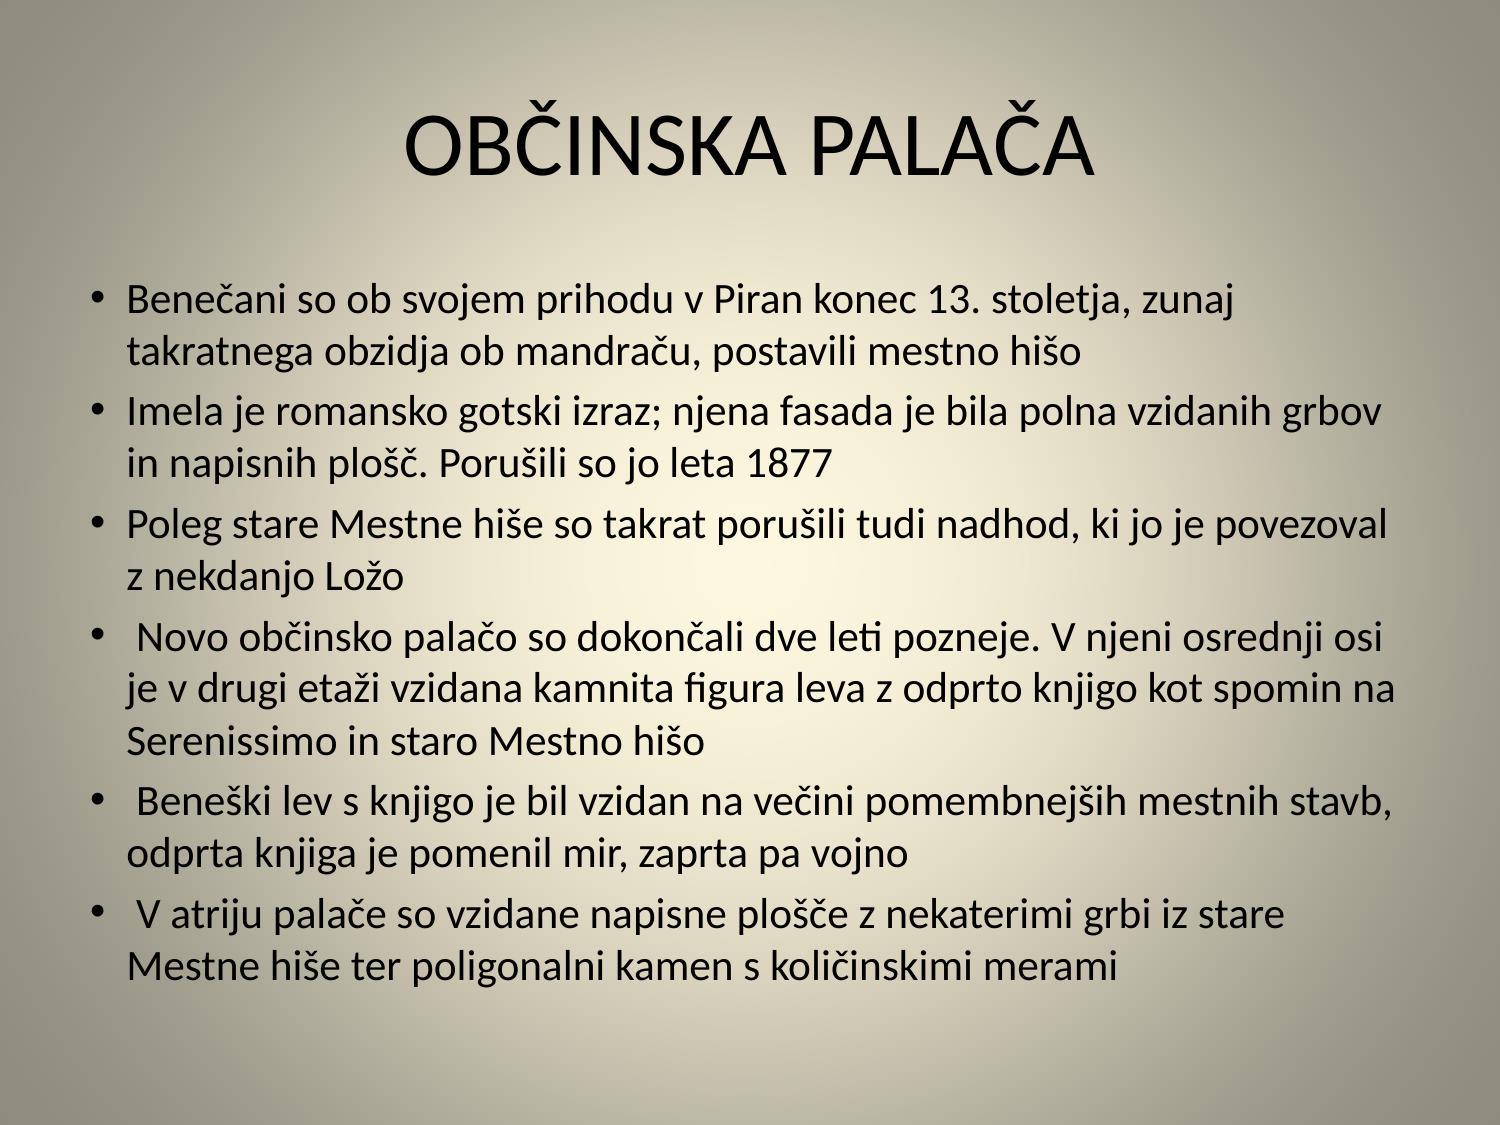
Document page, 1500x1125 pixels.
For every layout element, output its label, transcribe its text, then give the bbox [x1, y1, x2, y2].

picture [0, 0, 1500, 1125]
list Benečani so ob svojem prihodu v Piran konec 13. stoletja, zunaj takratnega obzidja ob mandraču, postavili mestno hišo Imela je romansko gotski izraz; njena fasada je bila polna vzidanih grbov in napisnih plošč. Porušili so jo leta 1877 Poleg stare Mestne hiše so takrat porušili tudi nadhod, ki jo je povezoval z nekdanjo Ložo Novo občinsko palačo so dokončali dve leti pozneje. V njeni osrednji osi je v drugi etaži vzidana kamnita figura leva z odprto knjigo kot spomin na Serenissimo in staro Mestno hišo Beneški lev s knjigo je bil vzidan na večini pomembnejših mestnih stavb, odprta knjiga je pomenil mir, zaprta pa vojno V atriju palače so vzidane napisne plošče z nekaterimi grbi iz stare Mestne hiše ter poligonalni kamen s količinskimi merami [75, 262, 1425, 1005]
title OBČINSKA PALAČA [75, 45, 1425, 233]
